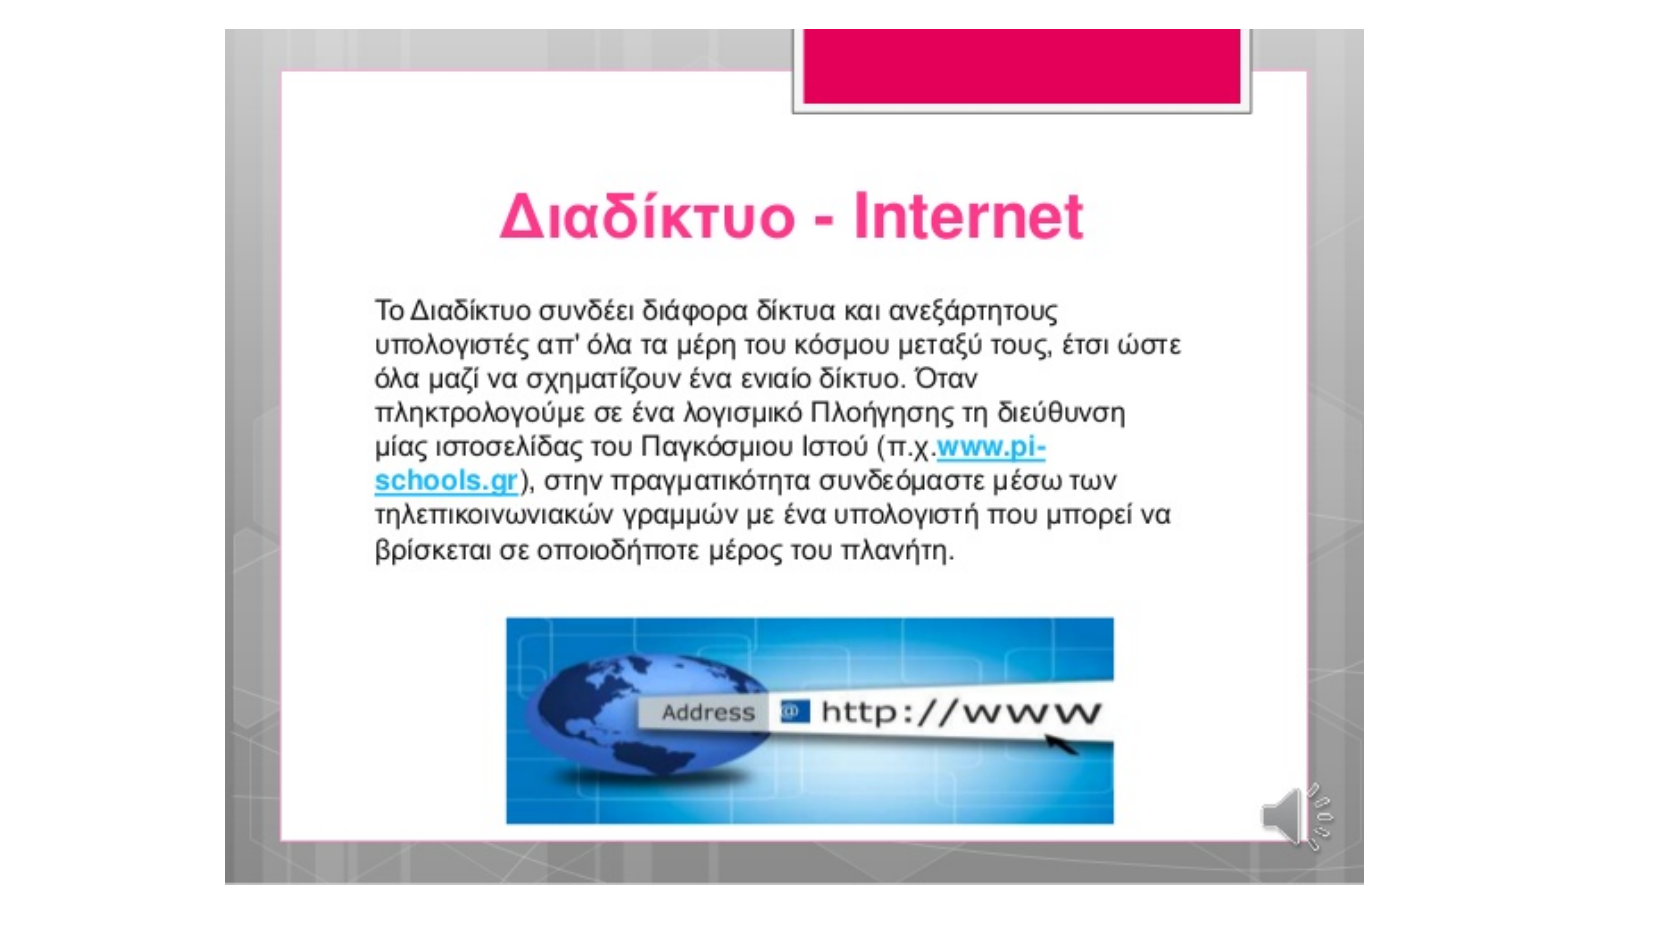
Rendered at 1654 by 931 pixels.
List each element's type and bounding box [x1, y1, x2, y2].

picture [225, 29, 1364, 886]
